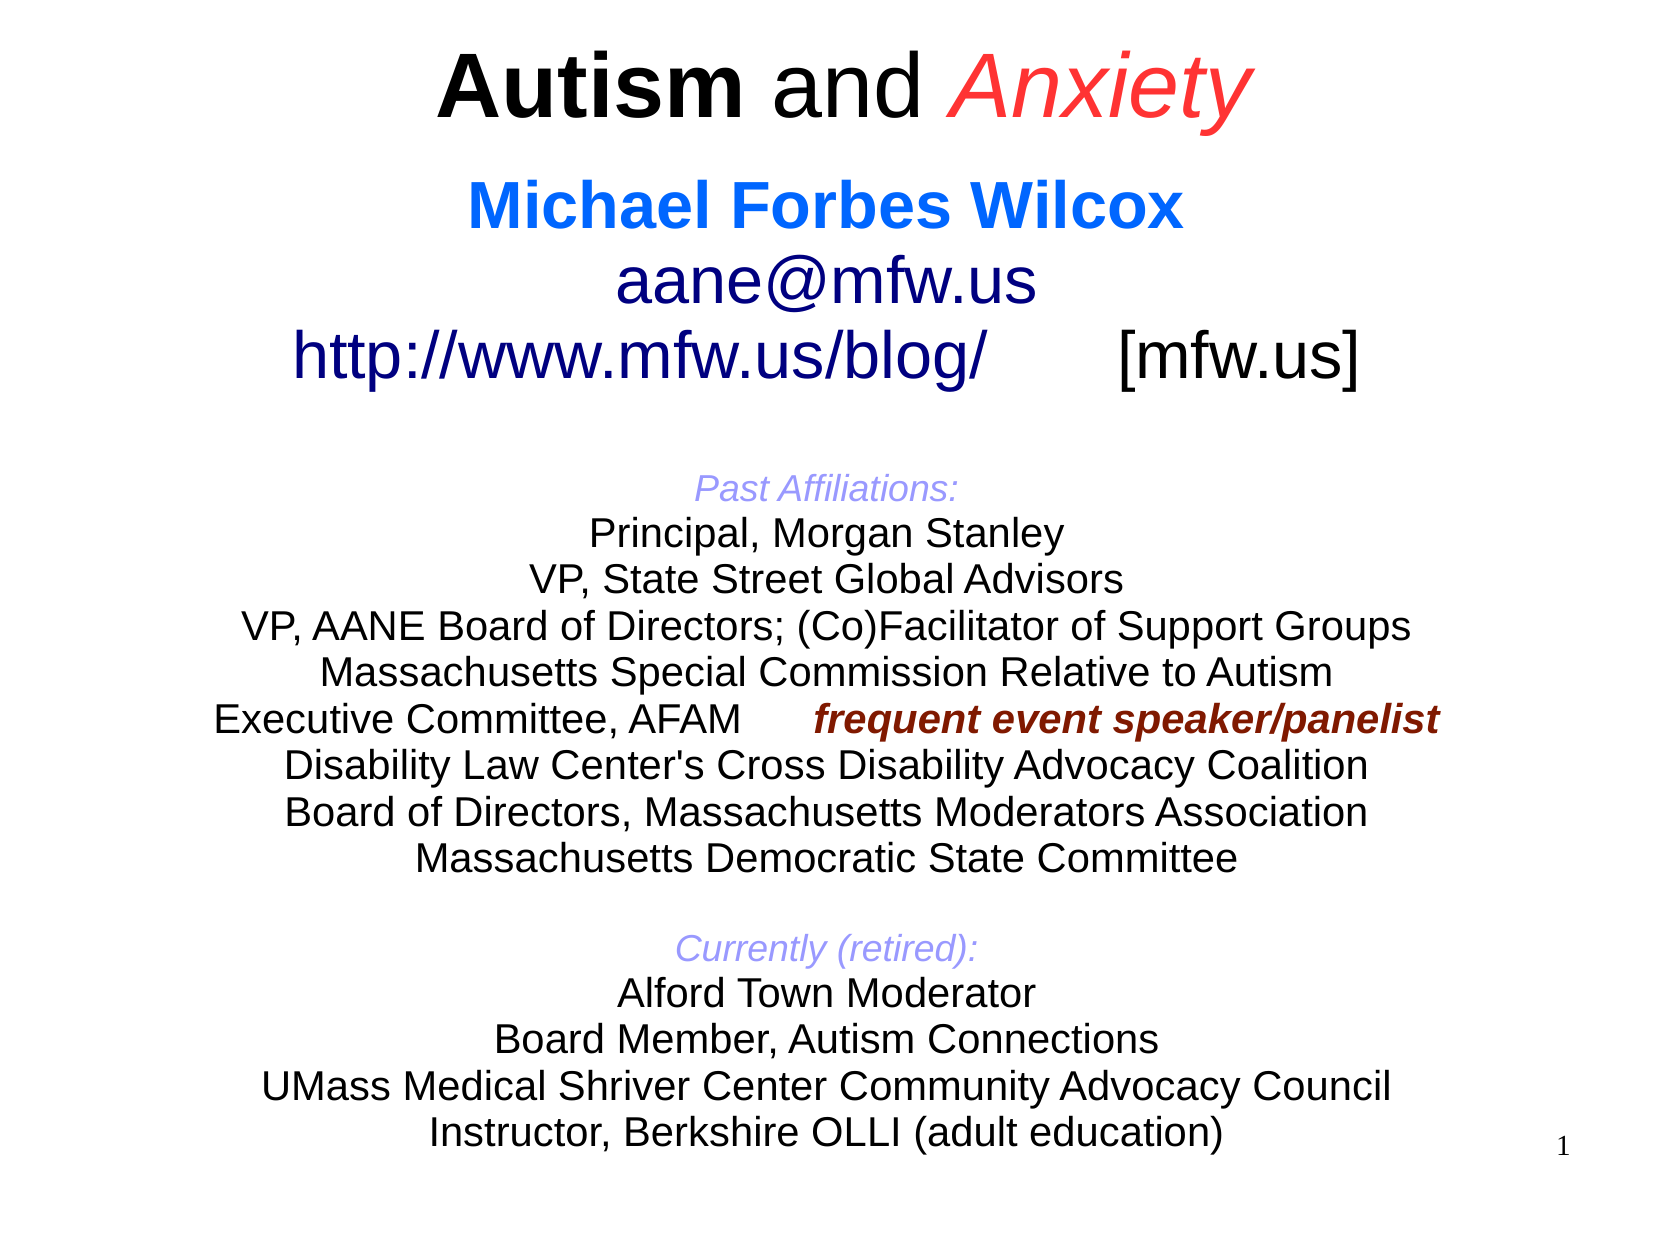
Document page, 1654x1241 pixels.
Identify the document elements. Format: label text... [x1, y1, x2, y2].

title Autism and Anxiety [105, 30, 1583, 143]
subtitle Michael Forbes Wilcox aane@mfw.us http://www.mfw.us/blog/ [mfw.us] Past Affiliations: Principal, Morgan Stanley VP, State Street Global Advisors VP, AANE Board of Directors; (Co)Facilitator of Support Groups Massachusetts Special Commission Relative to Autism Executive Committee, AFAM frequent event speaker/panelist Disability Law Center's Cross Disability Advocacy Coalition Board of Directors, Massachusetts Moderators Association Massachusetts Democratic State Committee Currently (retired): Alford Town Moderator Board Member, Autism Connections UMass Medical Shriver Center Community Advocacy Council Instructor, Berkshire OLLI (adult education) [82, 166, 1571, 1233]
